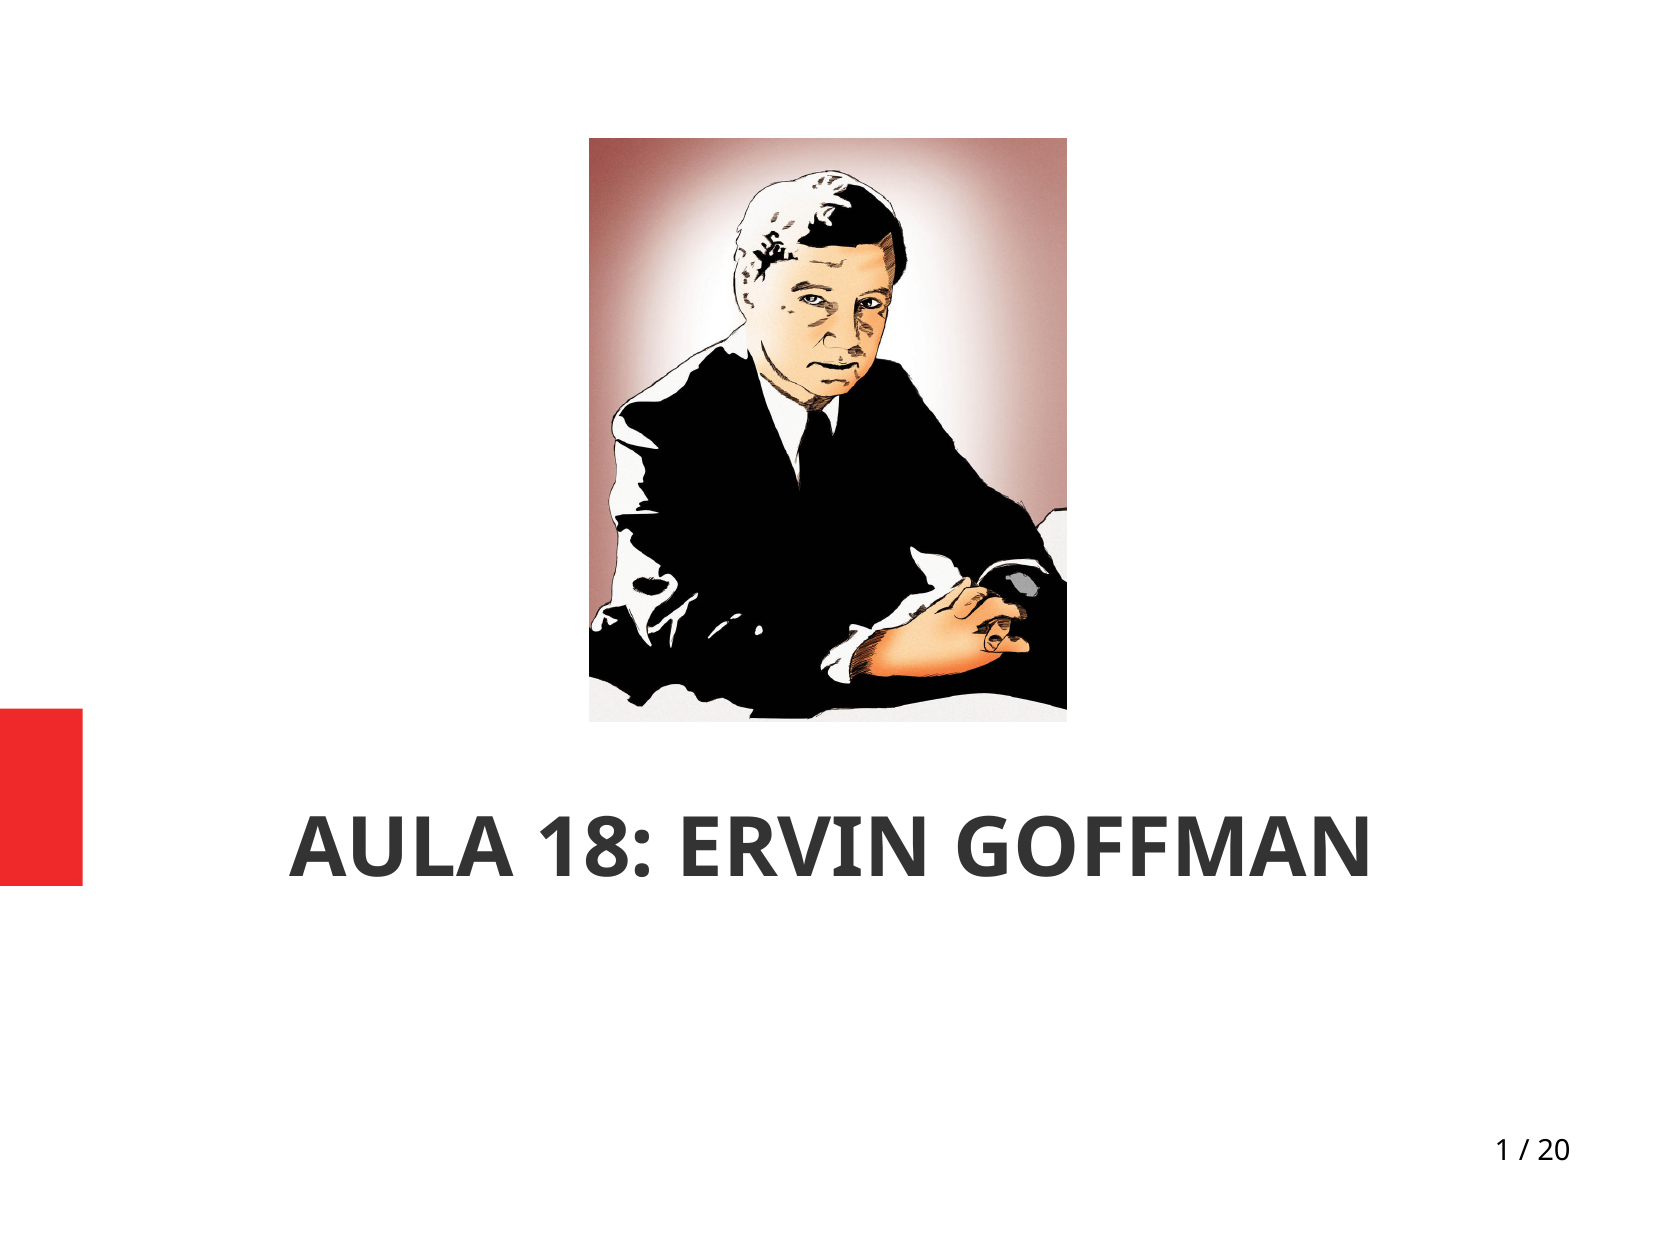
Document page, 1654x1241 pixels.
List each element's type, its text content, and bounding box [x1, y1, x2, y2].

picture [589, 138, 1067, 722]
title AULA 18: ERVIN GOFFMAN [129, 708, 1536, 981]
